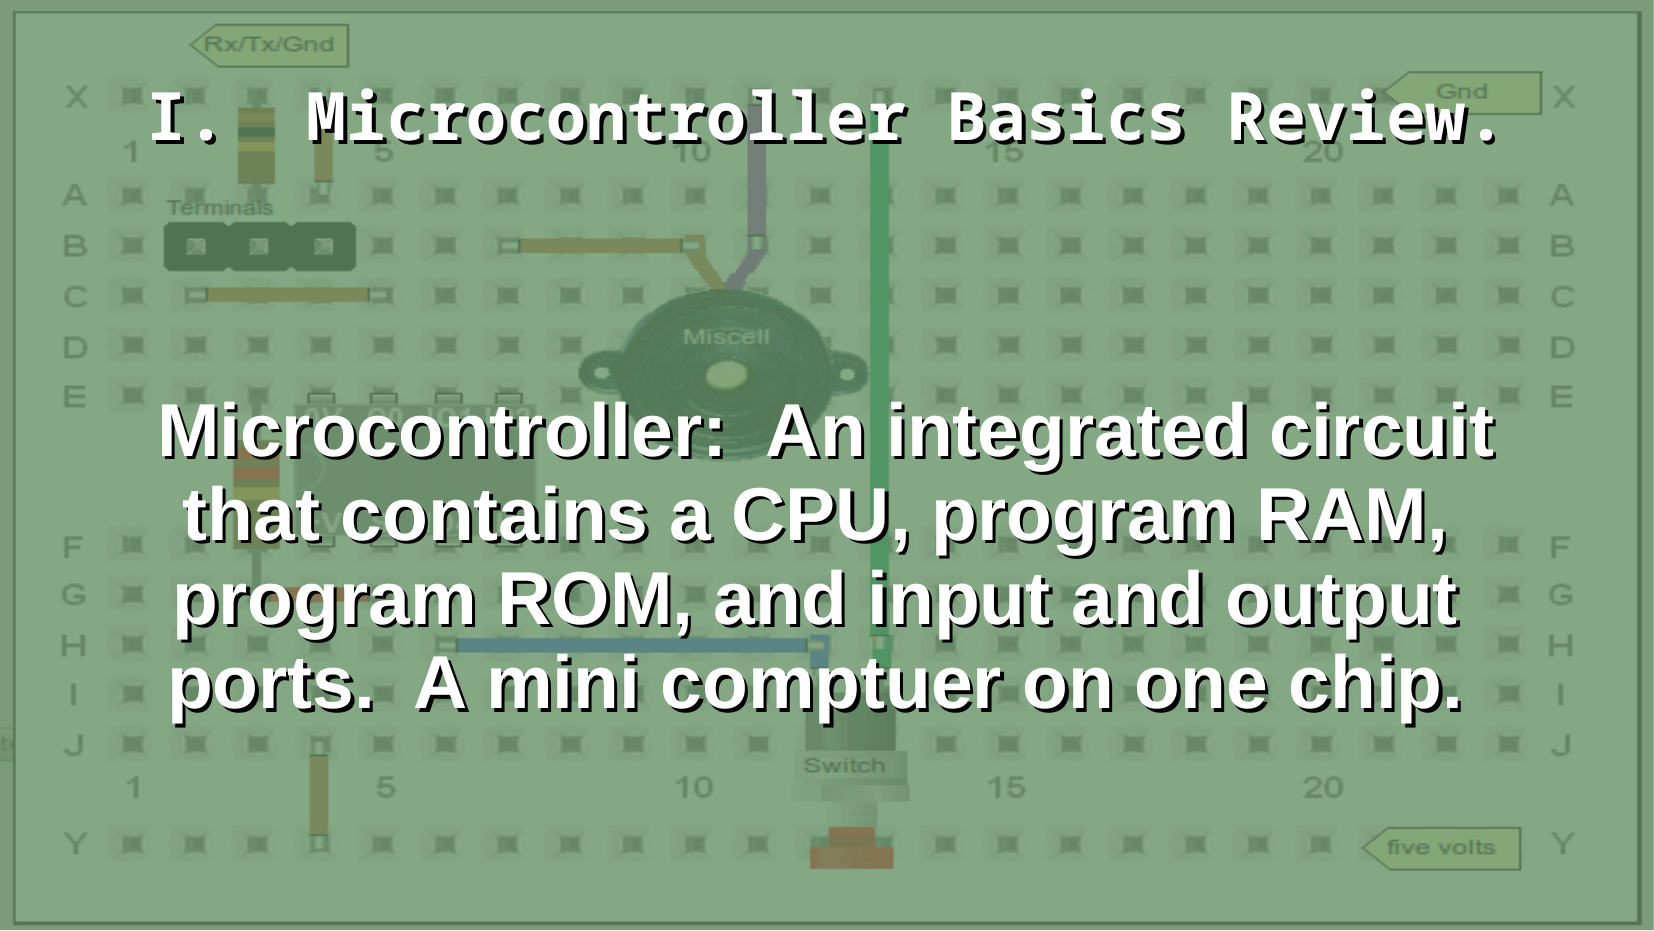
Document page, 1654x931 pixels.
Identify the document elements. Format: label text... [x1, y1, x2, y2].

text_box Microcontroller: An integrated circuit that contains a CPU, program RAM, program ROM, and input and output ports. A mini comptuer on one chip. [71, 287, 1561, 827]
picture [0, 0, 1654, 931]
title I. Microcontroller Basics Review. [82, 28, 1571, 202]
